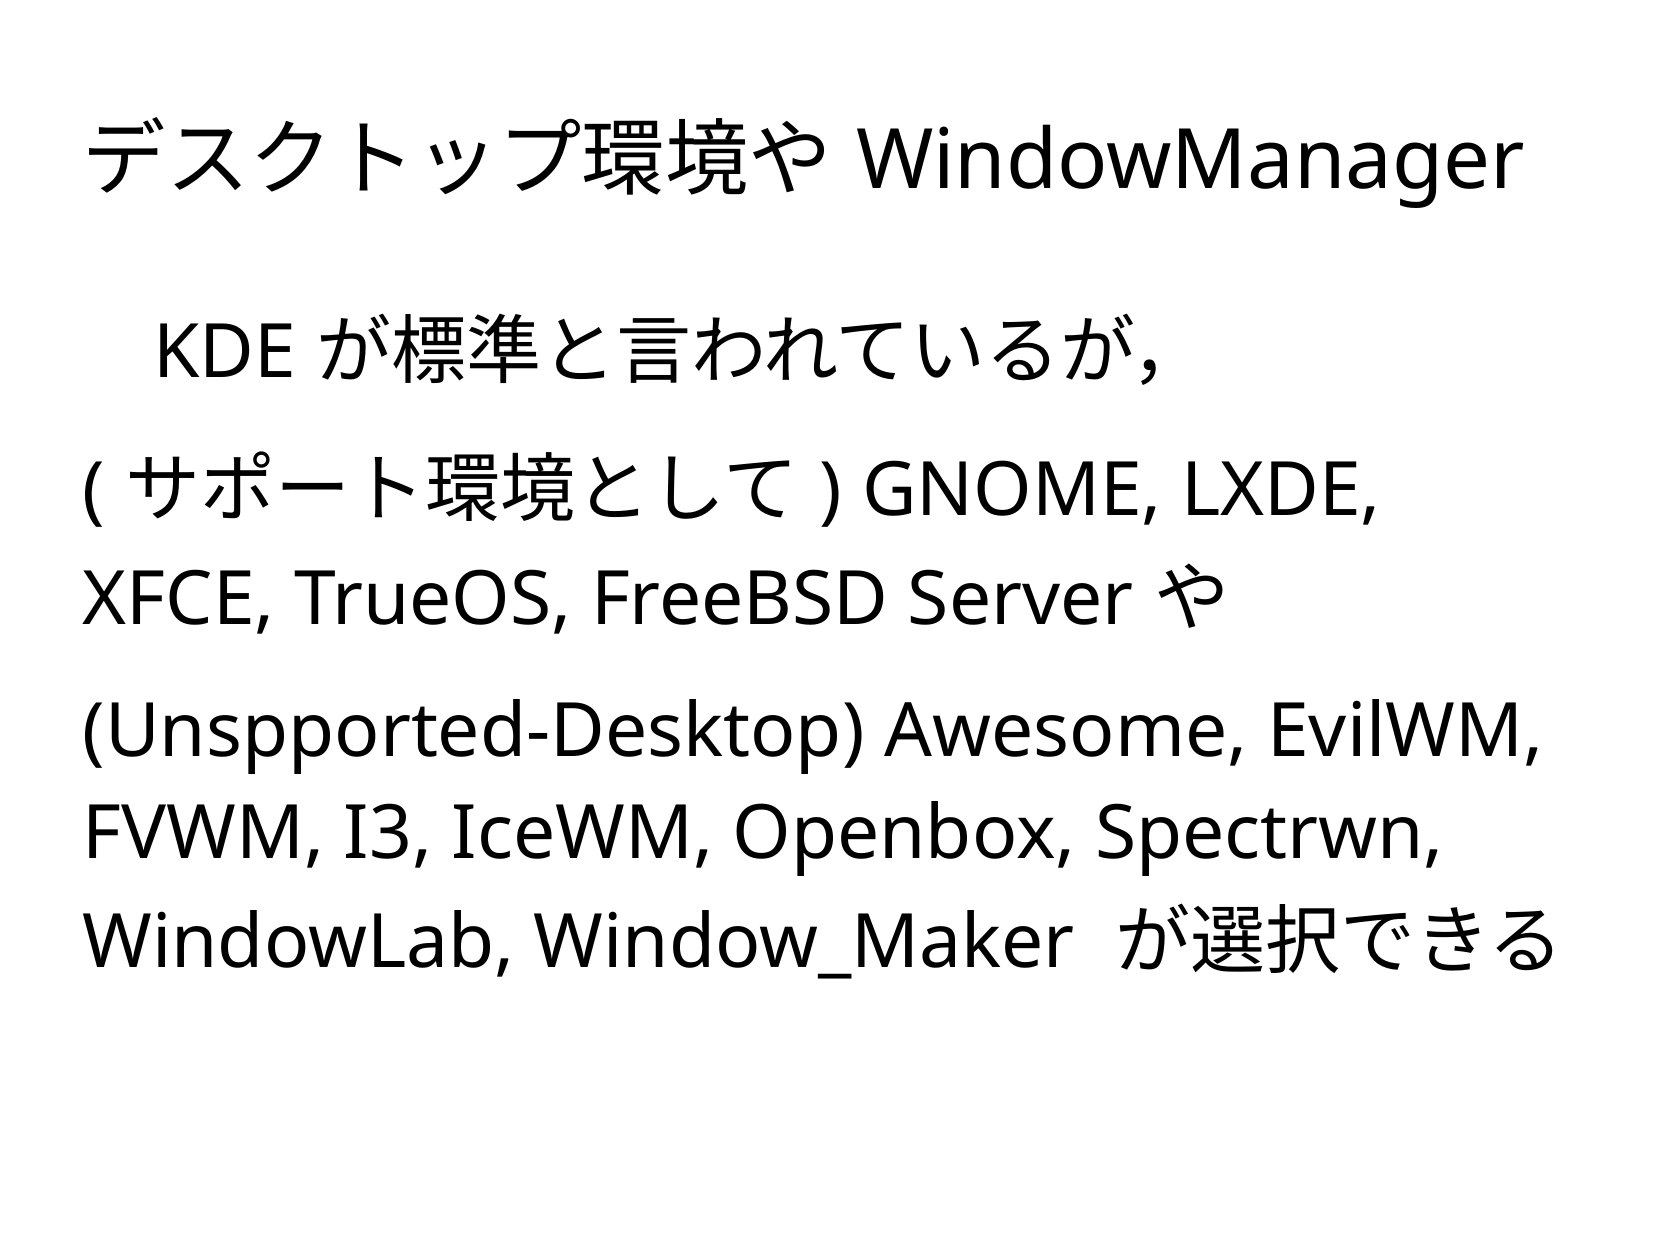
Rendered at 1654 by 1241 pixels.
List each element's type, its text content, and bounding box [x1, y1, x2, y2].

title デスクトップ環境やWindowManager [82, 49, 1571, 257]
list KDEが標準と言われているが， (サポート環境として) GNOME, LXDE, XFCE, TrueOS, FreeBSD Serverや (Unspported-Desktop) Awesome, EvilWM, FVWM, I3, IceWM, Openbox, Spectrwn, WindowLab, Window_Maker が選択できる [82, 290, 1571, 1109]
